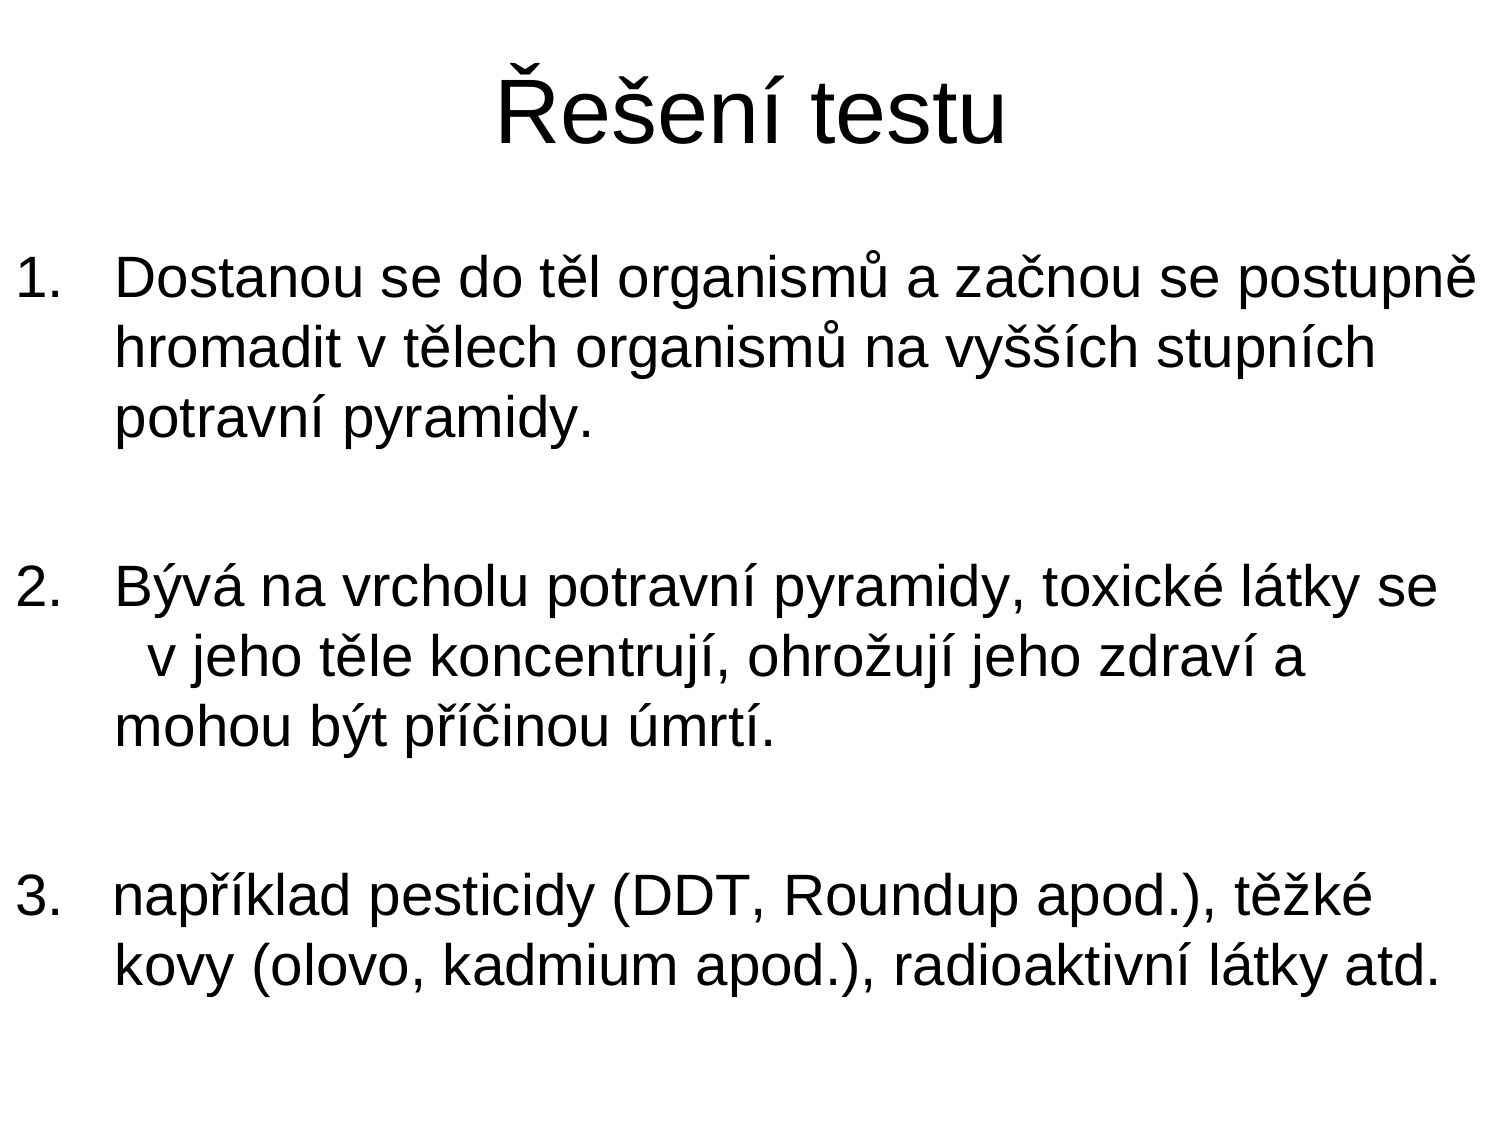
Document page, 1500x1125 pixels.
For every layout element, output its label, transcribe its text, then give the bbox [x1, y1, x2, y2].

title Řešení testu [76, 31, 1427, 183]
list Dostanou se do těl organismů a začnou se postupně hromadit v tělech organismů na vyšších stupních potravní pyramidy. Bývá na vrcholu potravní pyramidy, toxické látky se v jeho těle koncentrují, ohrožují jeho zdraví a mohou být příčinou úmrtí. 3. například pesticidy (DDT, Roundup apod.), těžké kovy (olovo, kadmium apod.), radioaktivní látky atd. [0, 231, 1500, 1125]
